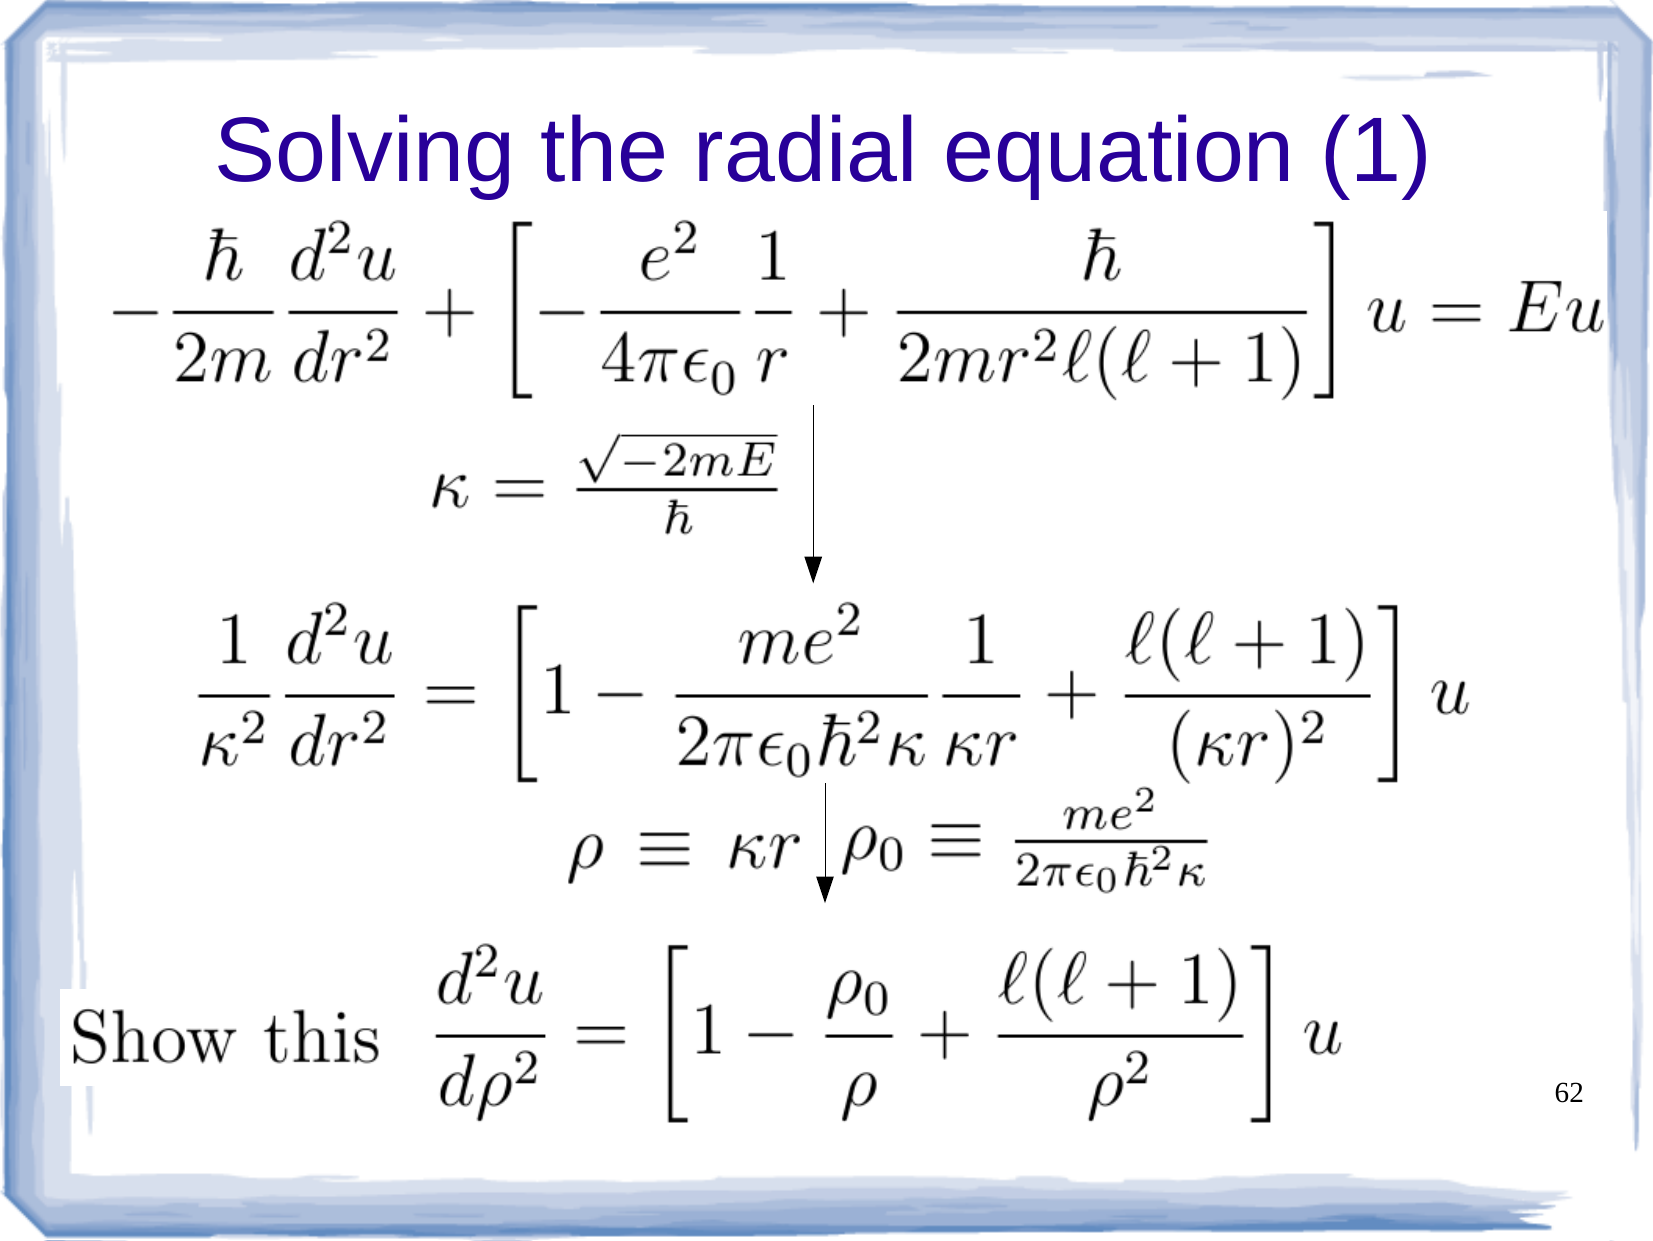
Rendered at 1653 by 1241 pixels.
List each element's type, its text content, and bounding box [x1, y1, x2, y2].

picture [0, 0, 1653, 1241]
title Solving the radial equation (1) [82, 49, 1567, 253]
